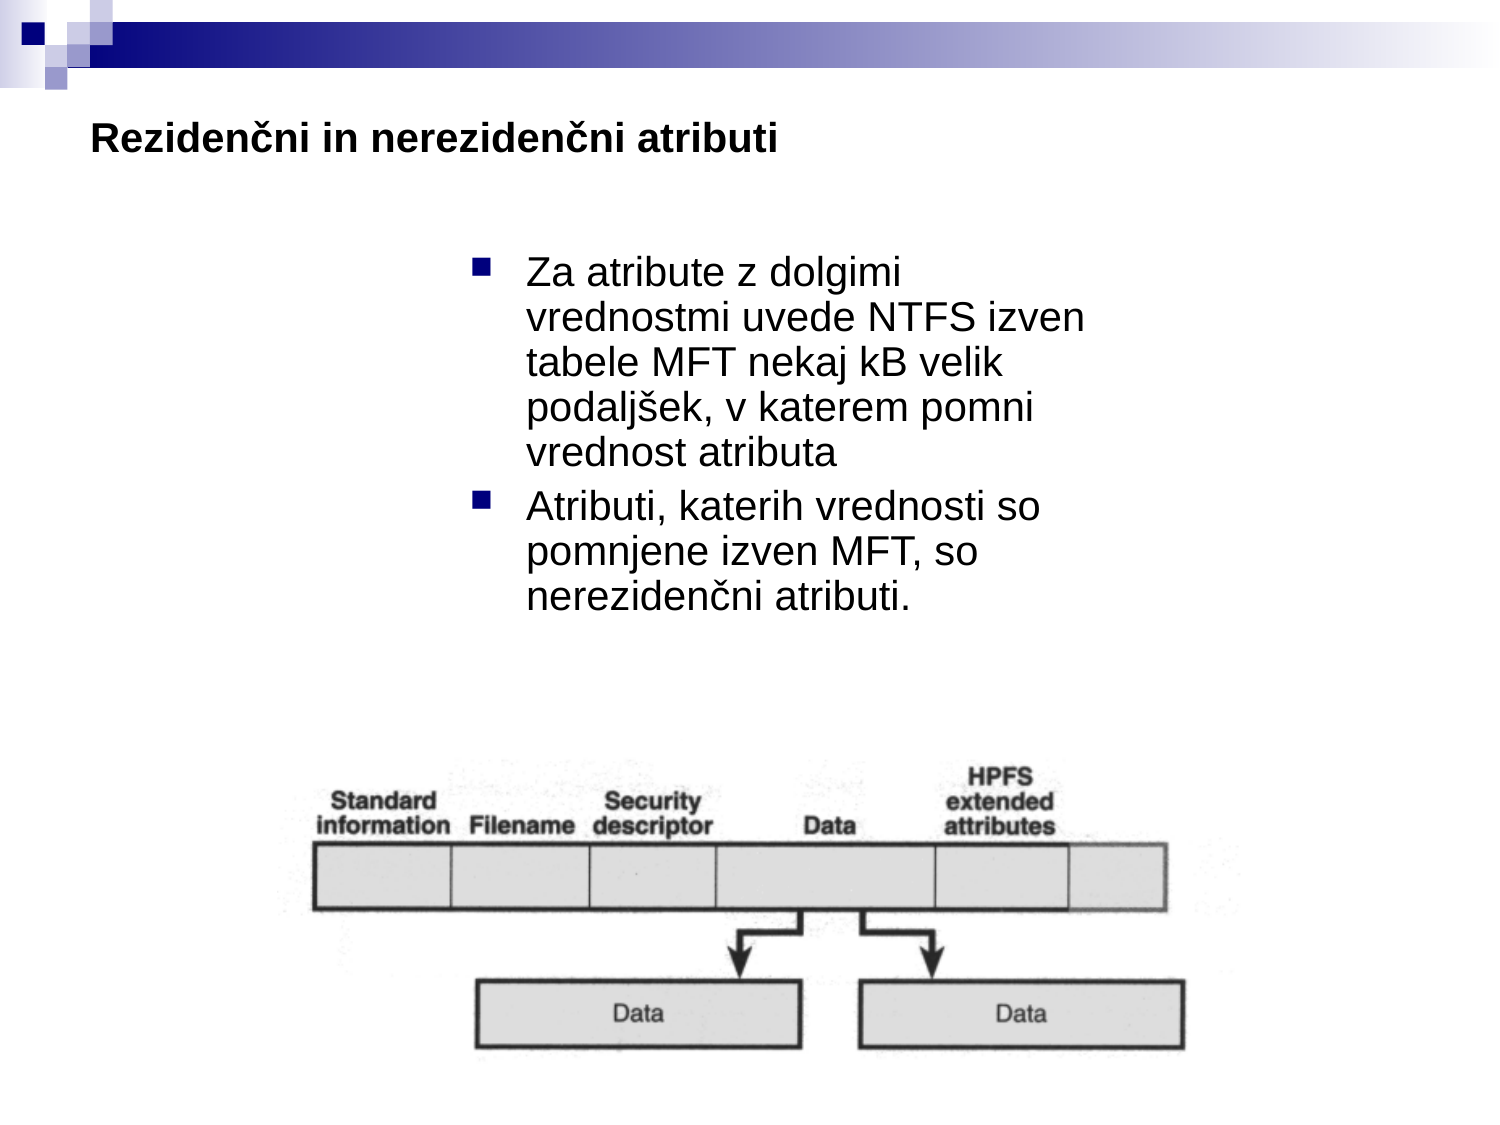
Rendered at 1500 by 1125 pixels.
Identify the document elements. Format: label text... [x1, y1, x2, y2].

list Za atribute z dolgimi vrednostmi uvede NTFS izven tabele MFT nekaj kB velik podaljšek, v katerem pomni vrednost atributa Atributi, katerih vrednosti so pomnjene izven MFT, so nerezidenčni atributi. [454, 243, 1118, 739]
title Rezidenčni in nerezidenčni atributi [75, 75, 1425, 197]
picture [277, 739, 1247, 1094]
